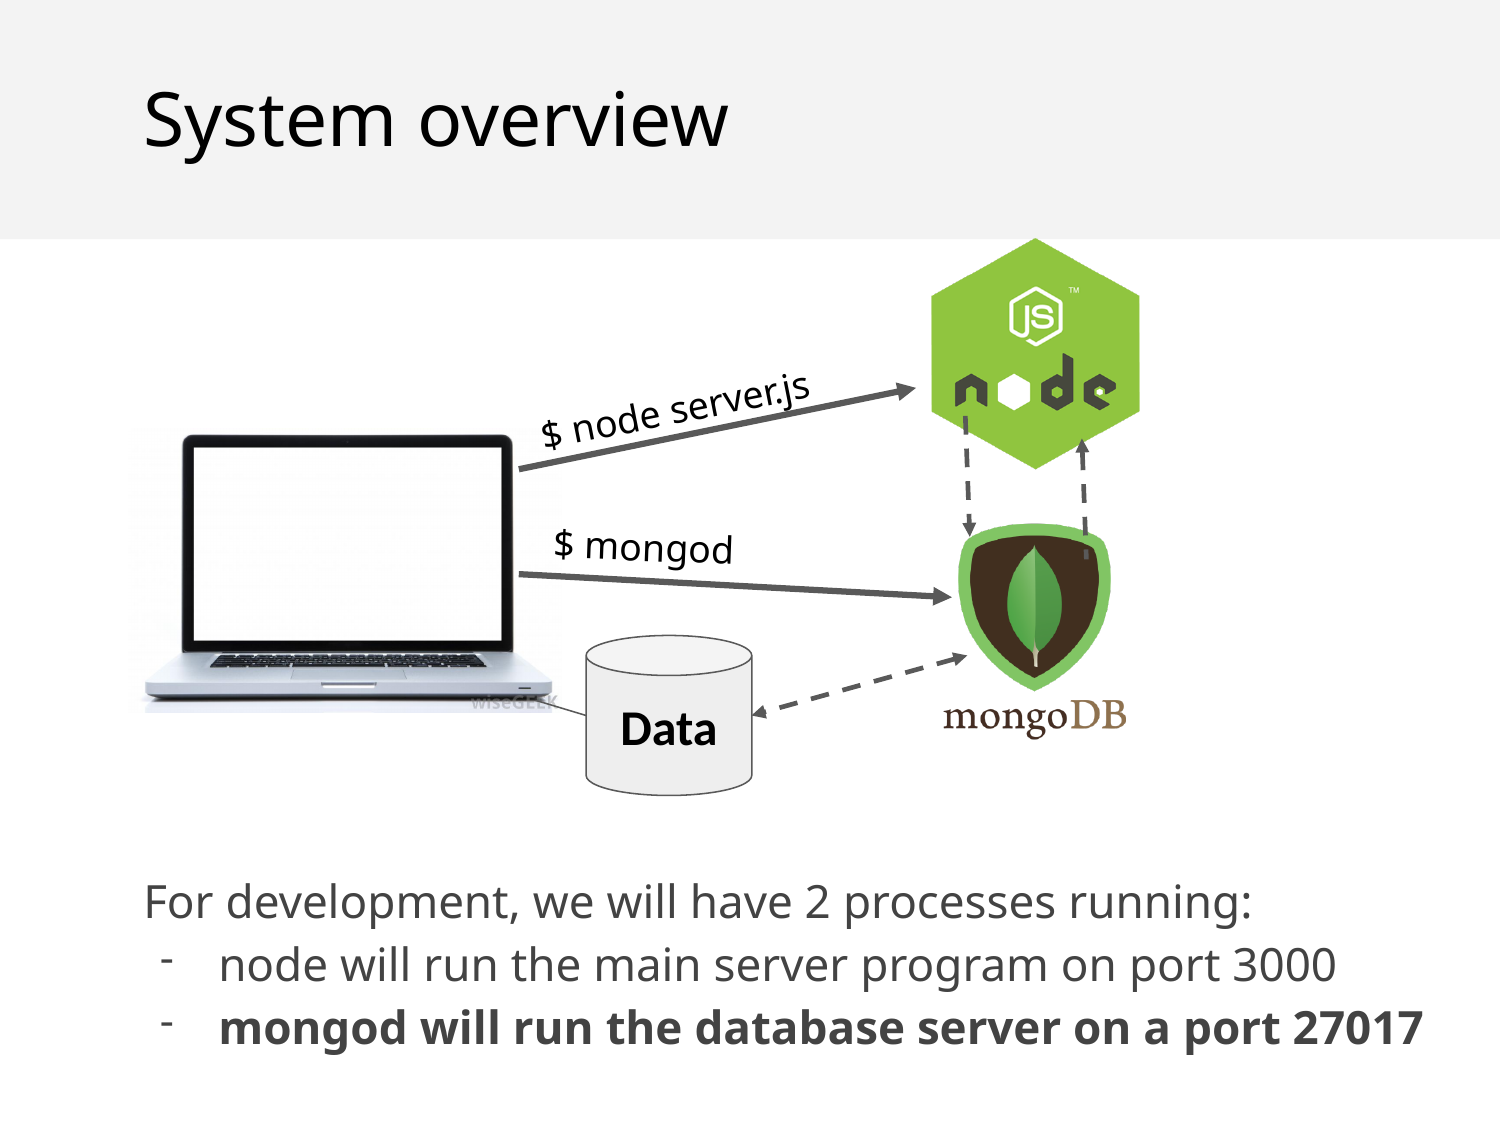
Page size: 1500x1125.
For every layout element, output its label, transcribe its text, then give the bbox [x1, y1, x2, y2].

text_box Data [586, 659, 752, 796]
text_box $ node server.js [518, 318, 949, 482]
text_box $ mongod [536, 504, 898, 600]
picture [915, 492, 1154, 772]
picture [915, 235, 1154, 473]
title System overview [128, 56, 1372, 183]
list For development, we will have 2 processes running: node will run the main server program on port 3000 mongod will run the database server on a port 27017 [128, 849, 1463, 1088]
picture [128, 428, 562, 713]
